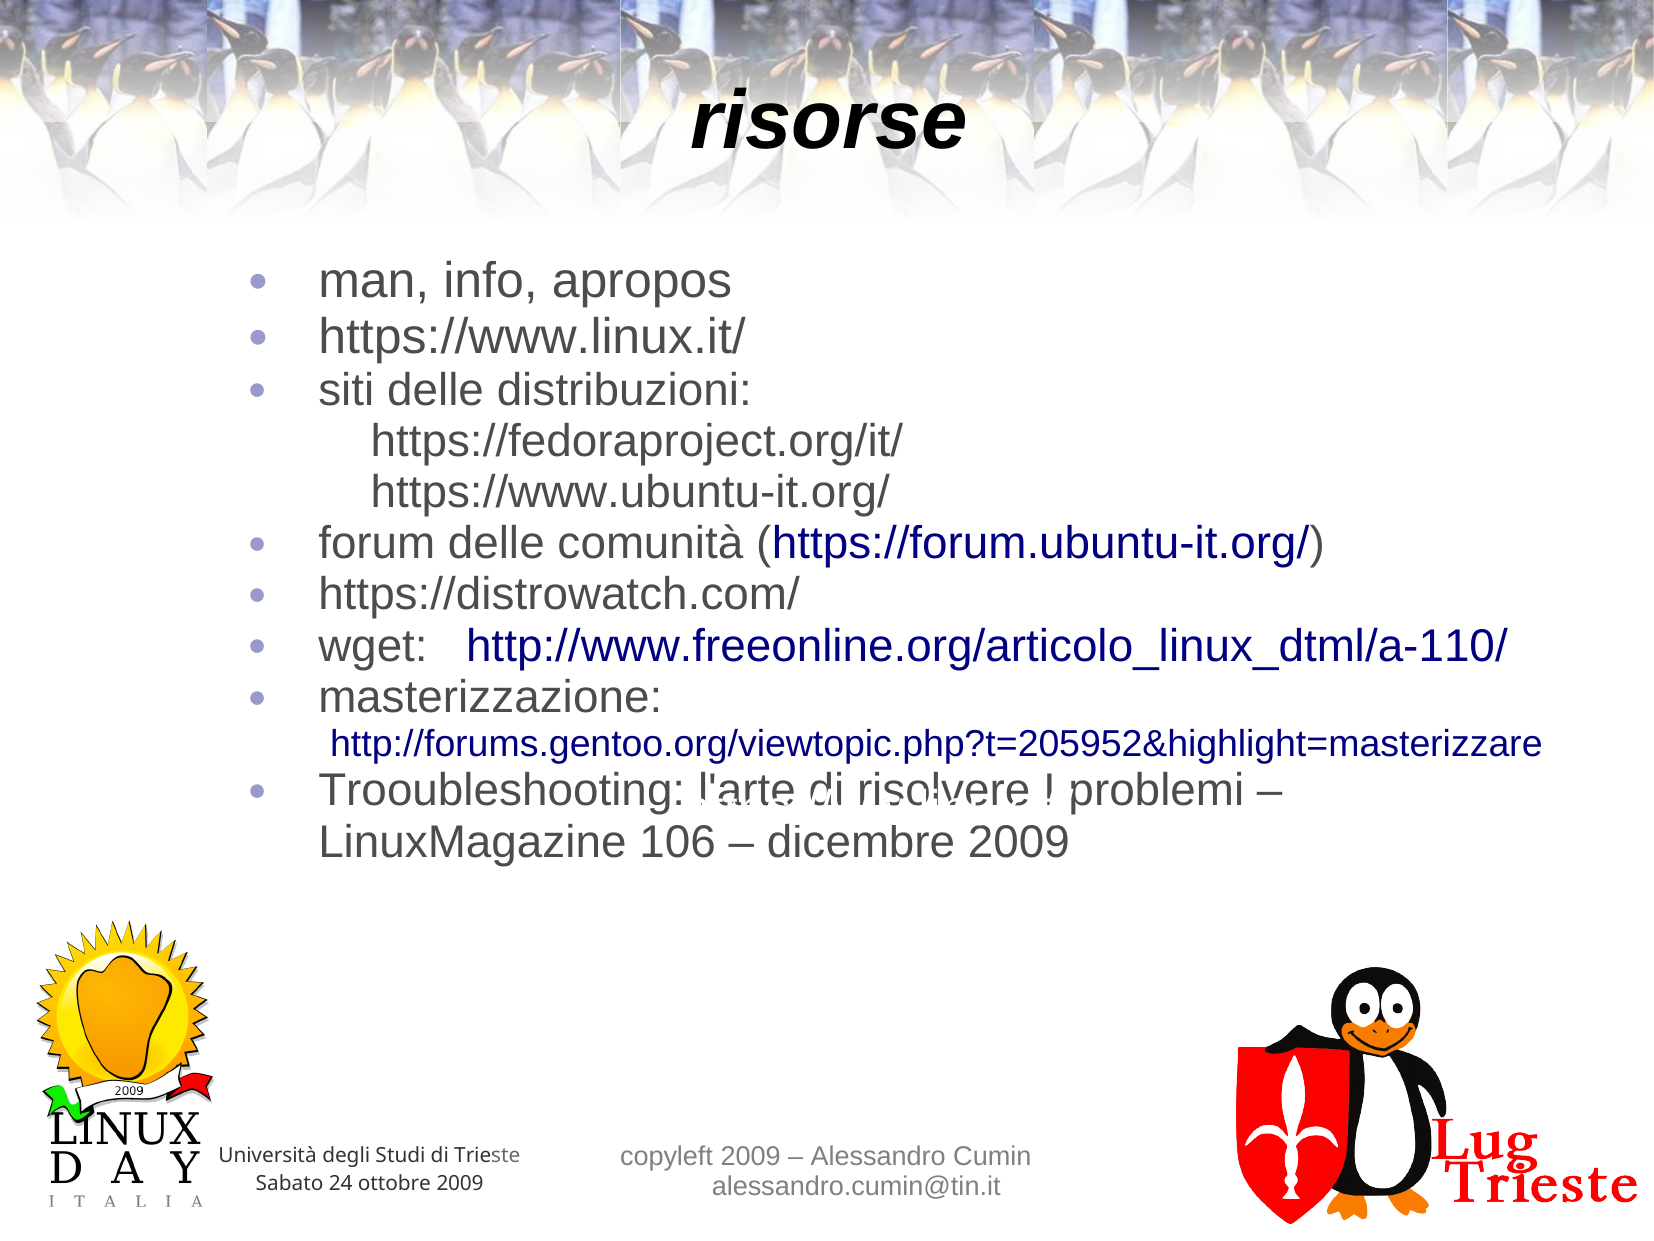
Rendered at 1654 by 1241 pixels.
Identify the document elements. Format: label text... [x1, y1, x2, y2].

list man, info, apropos https://www.linux.it/ siti delle distribuzioni: https://fedoraproject.org/it/ https://www.ubuntu-it.org/ forum delle comunità (https://forum.ubuntu-it.org/) https://distrowatch.com/ wget: http://www.freeonline.org/articolo_linux_dtml/a-110/ masterizzazione: http://forums.gentoo.org/viewtopic.php?t=205952&highlight=masterizzare Trooubleshooting: l'arte di risolvere I problemi – LinuxMagazine 106 – dicembre 2009 [141, 252, 1568, 1015]
title risorse [49, 16, 1609, 224]
picture [1236, 967, 1637, 1224]
picture [36, 920, 214, 1207]
text_box https://ww.linux.it/ [682, 779, 1111, 836]
